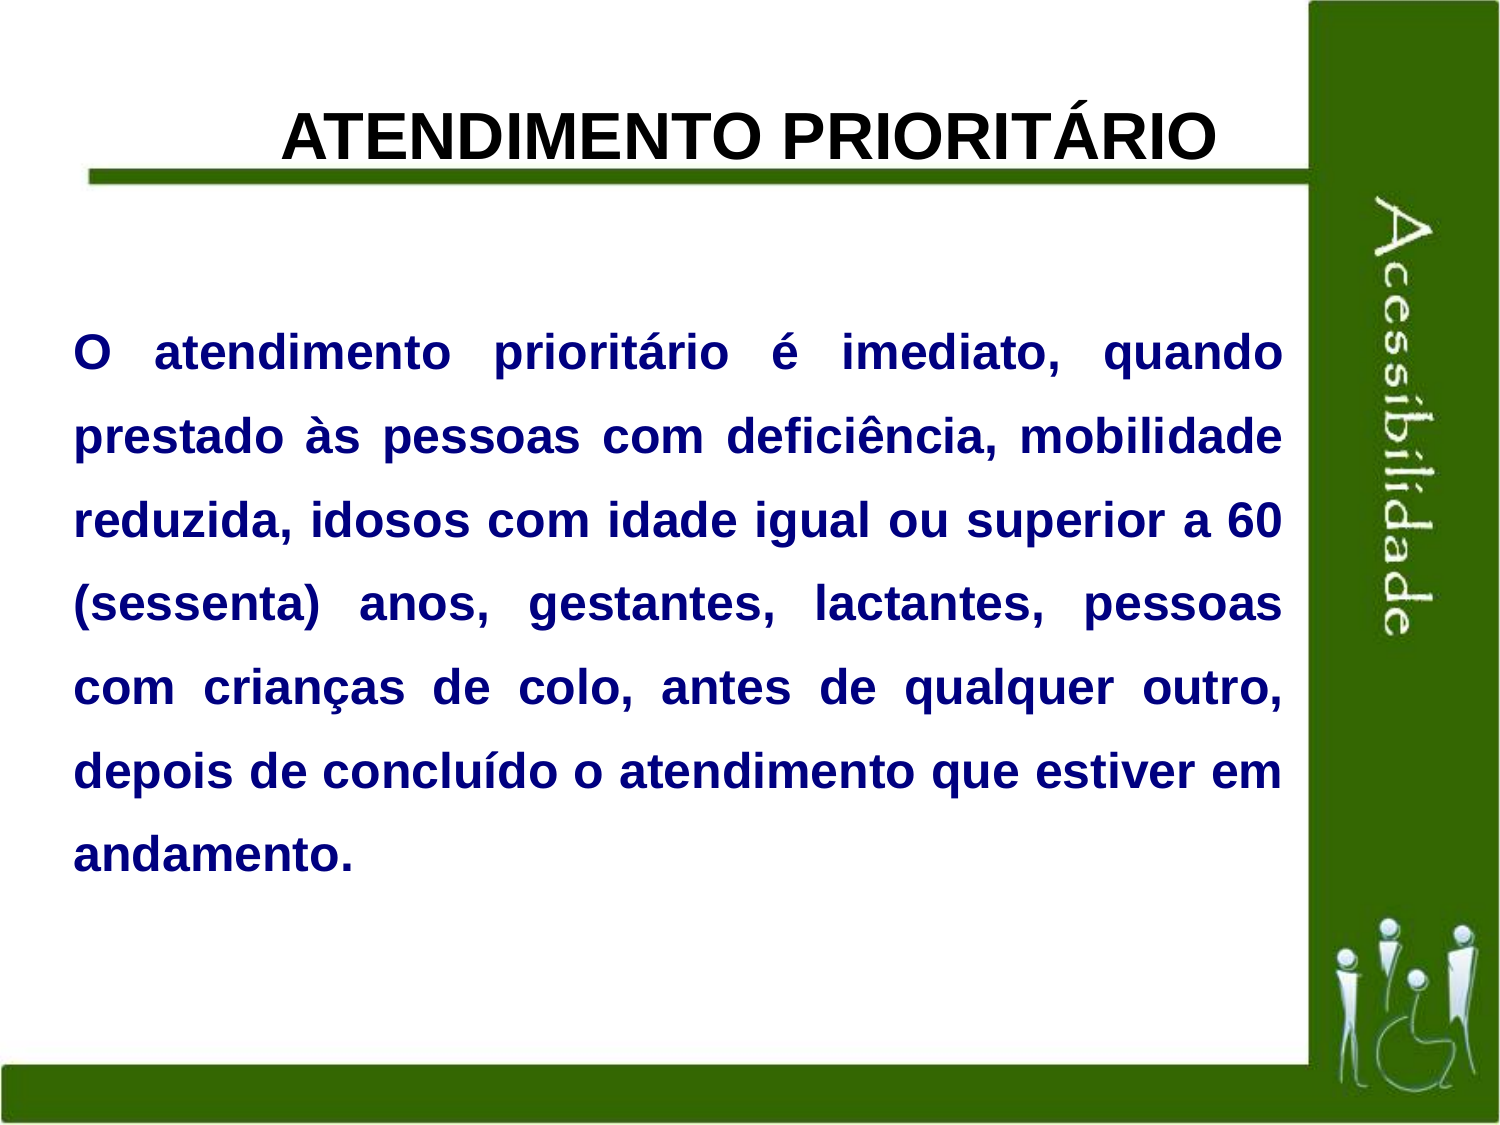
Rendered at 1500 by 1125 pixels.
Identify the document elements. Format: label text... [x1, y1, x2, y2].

picture [0, 0, 1500, 1125]
chart [75, 262, 1425, 930]
title ATENDIMENTO PRIORITÁRIO [75, 45, 1425, 233]
text_box O atendimento prioritário é imediato, quando prestado às pessoas com deficiência, mobilidade reduzida, idosos com idade igual ou superior a 60 (sessenta) anos, gestantes, lactantes, pessoas com crianças de colo, antes de qualquer outro, depois de concluído o atendimento que estiver em andamento. [59, 289, 1300, 875]
